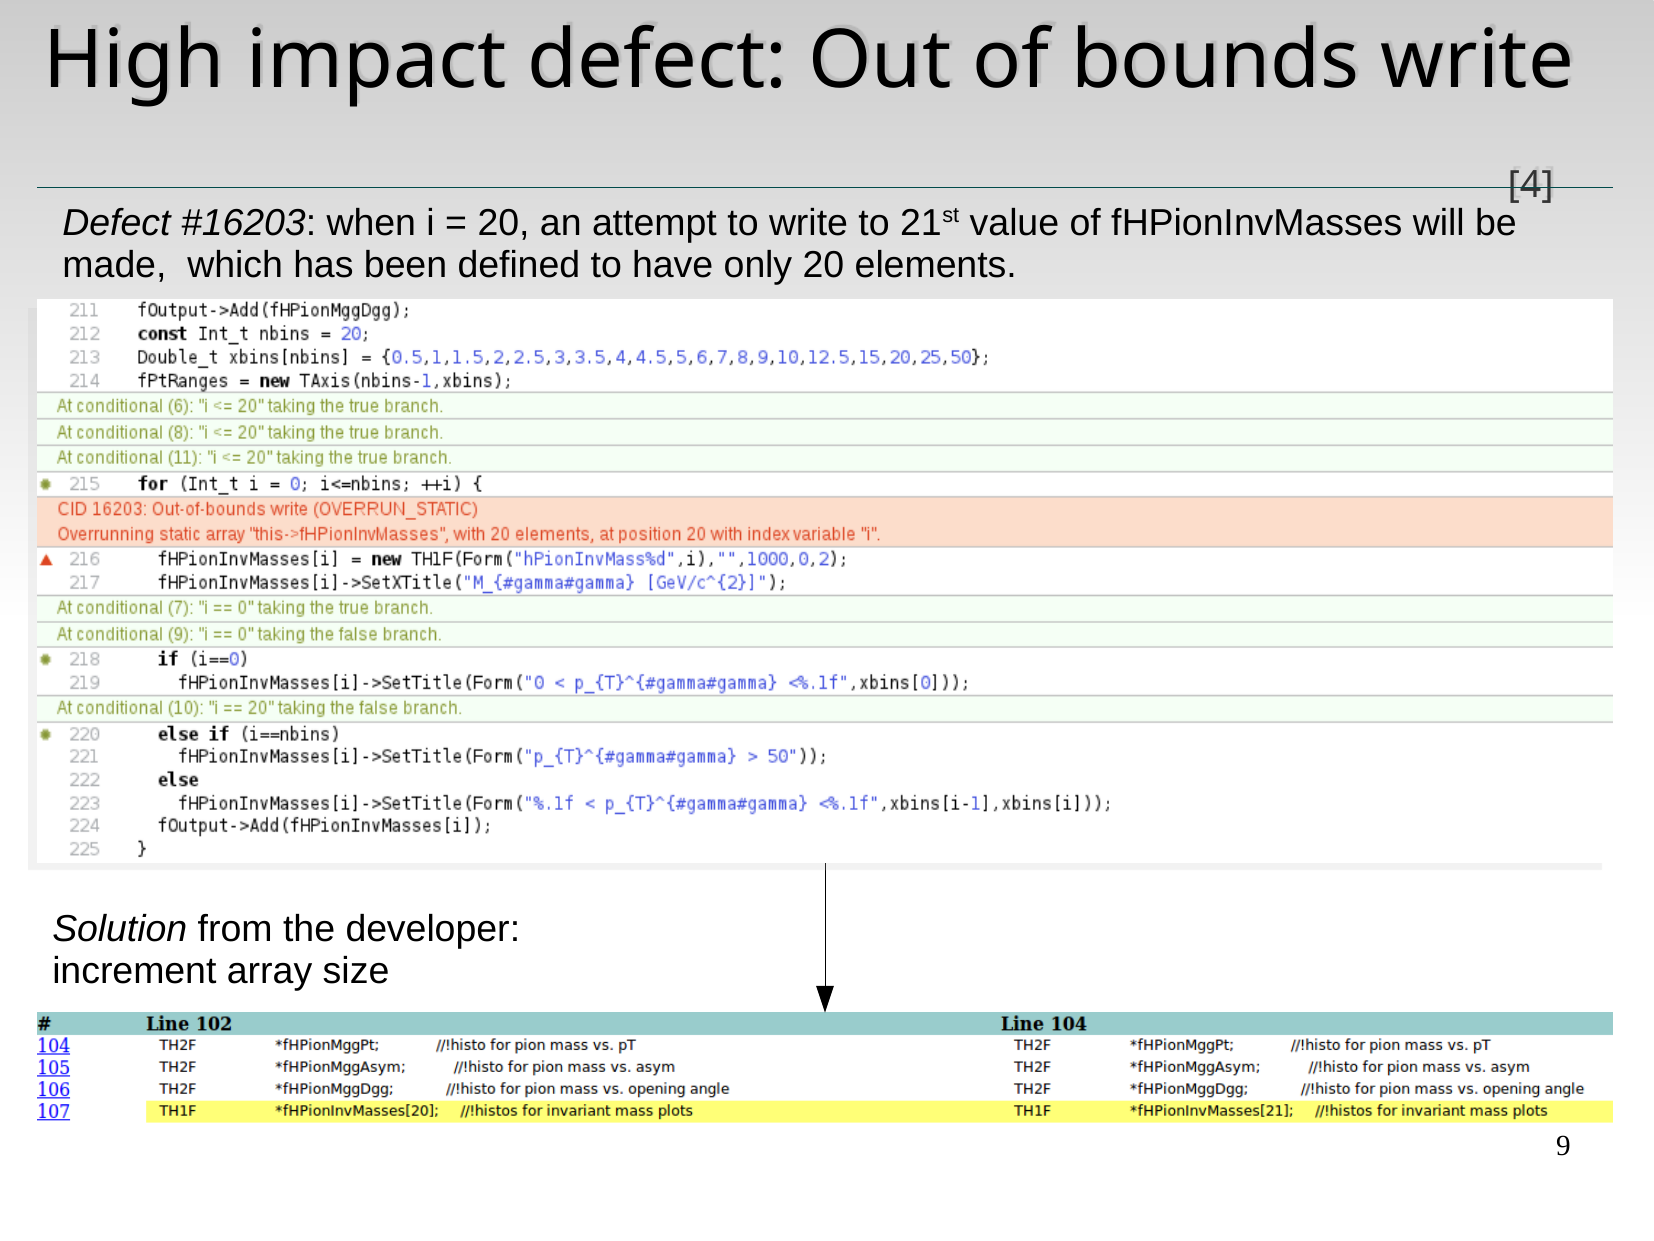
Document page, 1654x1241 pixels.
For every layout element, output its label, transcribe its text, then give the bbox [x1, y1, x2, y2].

picture [37, 299, 1613, 863]
text_box Defect #16203: when i = 20, an attempt to write to 21st value of fHPionInvMasses will be made, which has been defined to have only 20 elements. [47, 194, 1594, 307]
title High impact defect: Out of bounds write [4] [37, 34, 1576, 187]
picture [37, 1012, 1613, 1126]
text_box Solution from the developer: increment array size [37, 900, 572, 999]
